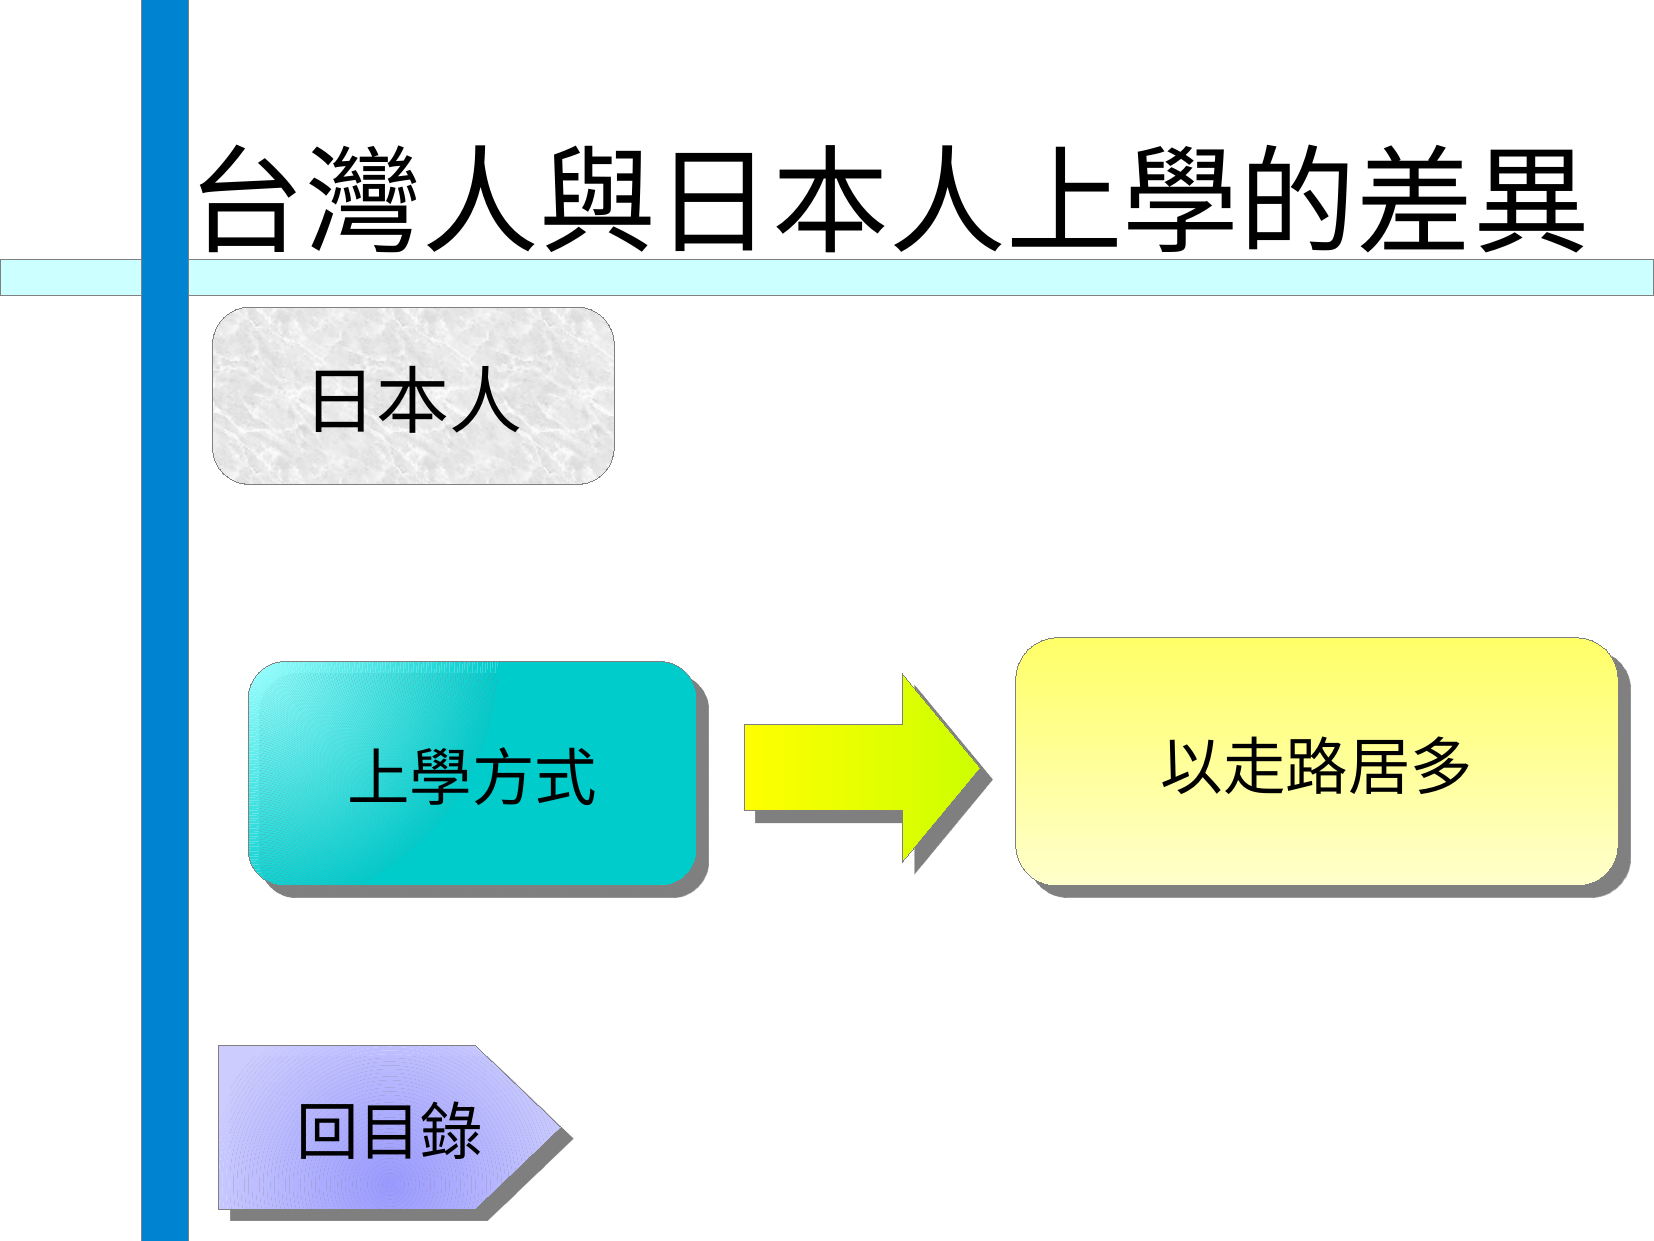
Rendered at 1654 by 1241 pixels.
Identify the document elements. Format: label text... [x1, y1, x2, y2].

title 台灣人與日本人上學的差異 [188, 0, 1654, 249]
text_box 回目錄 [218, 1045, 562, 1210]
text_box 上學方式 [248, 661, 697, 886]
text_box 日本人 [212, 307, 615, 485]
text_box 以走路居多 [1015, 637, 1619, 886]
text_box [744, 673, 981, 863]
